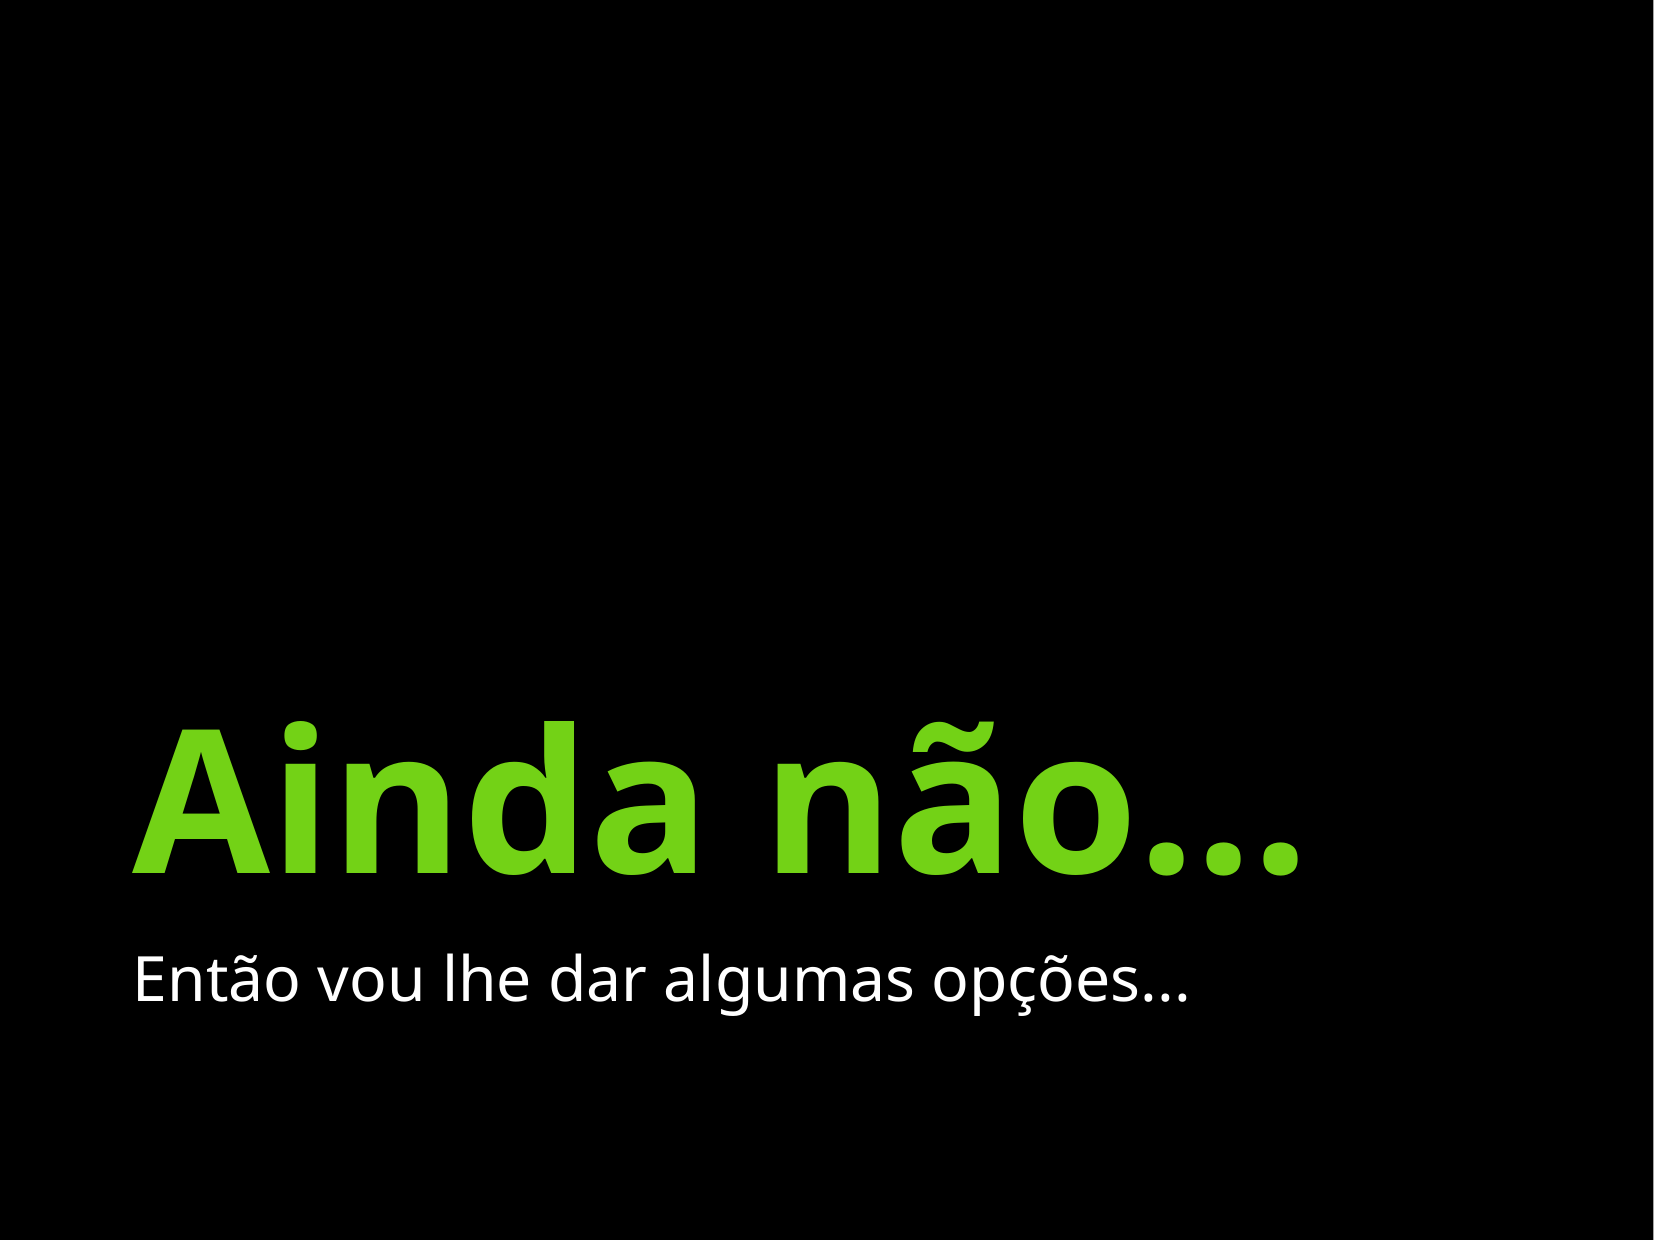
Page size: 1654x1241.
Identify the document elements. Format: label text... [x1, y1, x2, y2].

text_box Então vou lhe dar algumas opções... [118, 927, 1536, 1134]
text_box Ainda não... [118, 100, 1536, 927]
